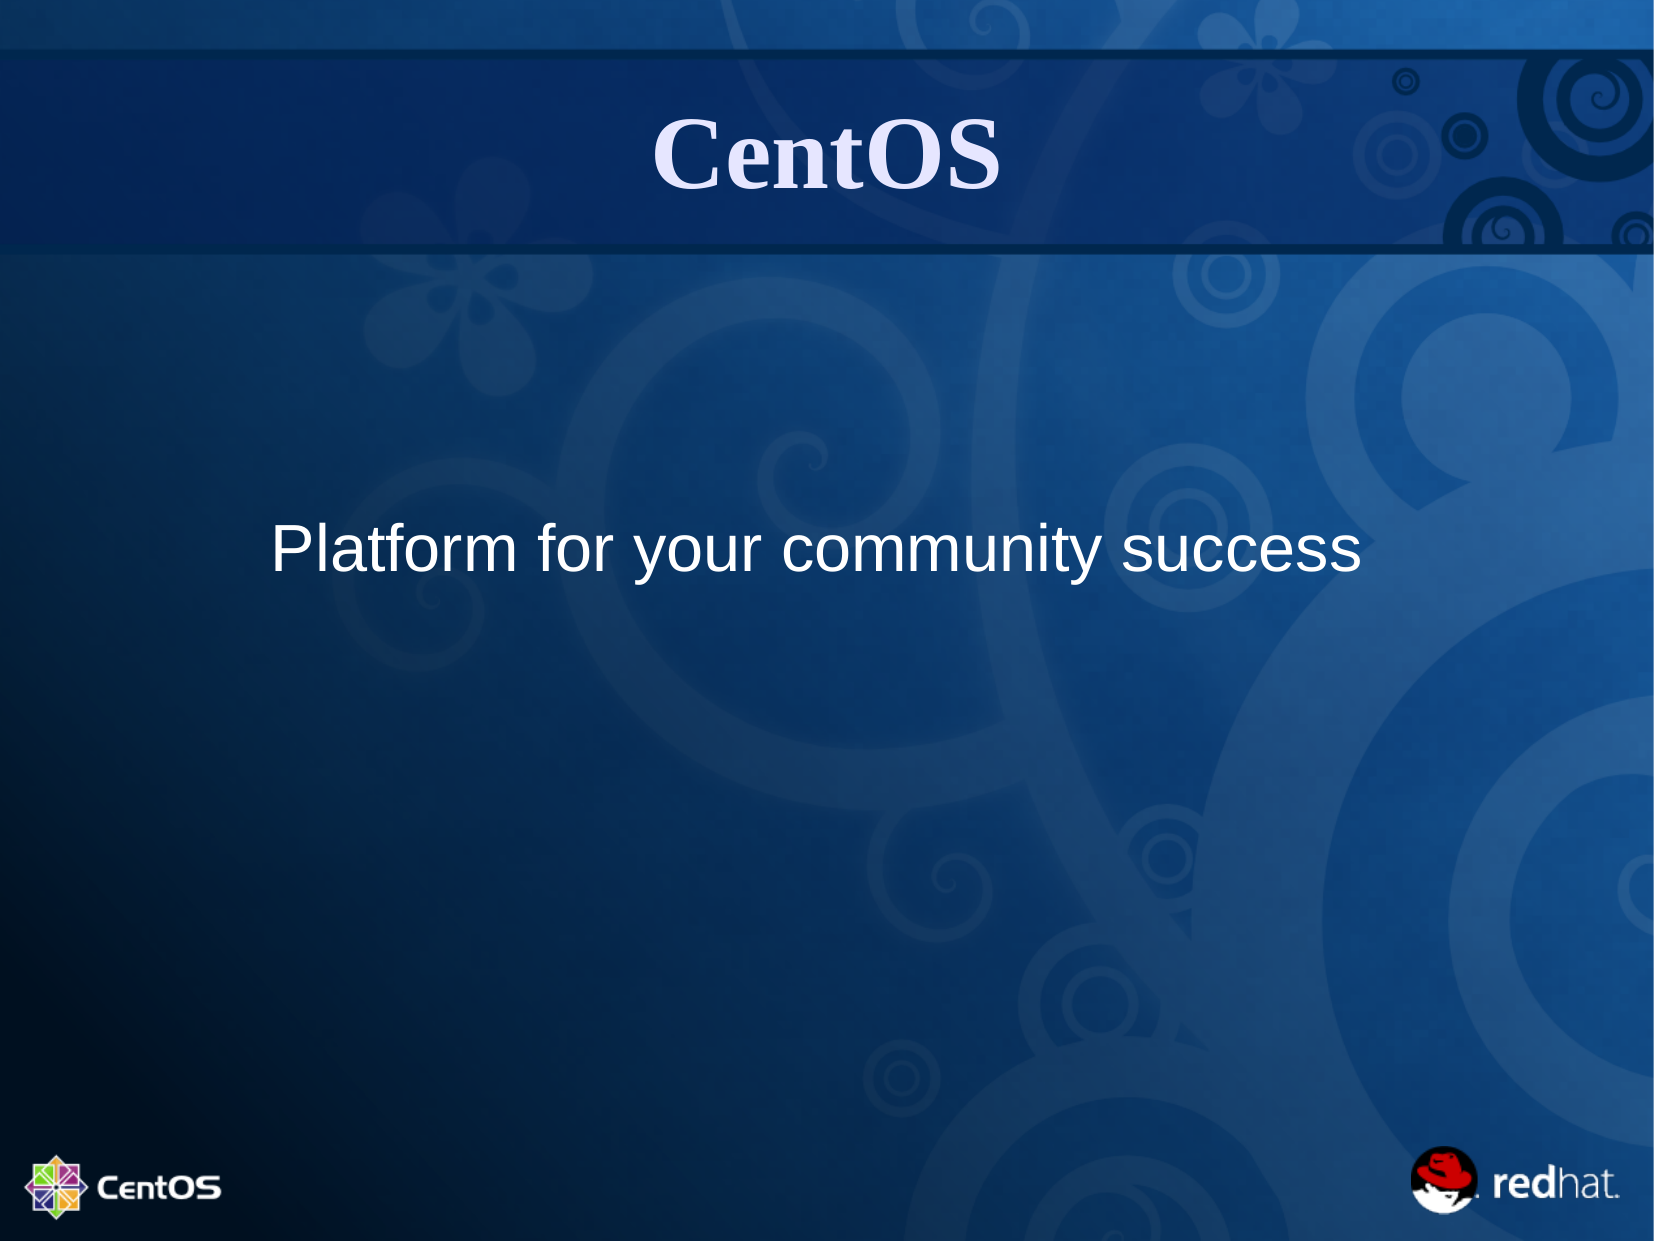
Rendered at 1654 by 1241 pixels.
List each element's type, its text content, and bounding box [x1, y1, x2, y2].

picture [0, 0, 1654, 1241]
subtitle Platform for your community success [82, 49, 1571, 1010]
